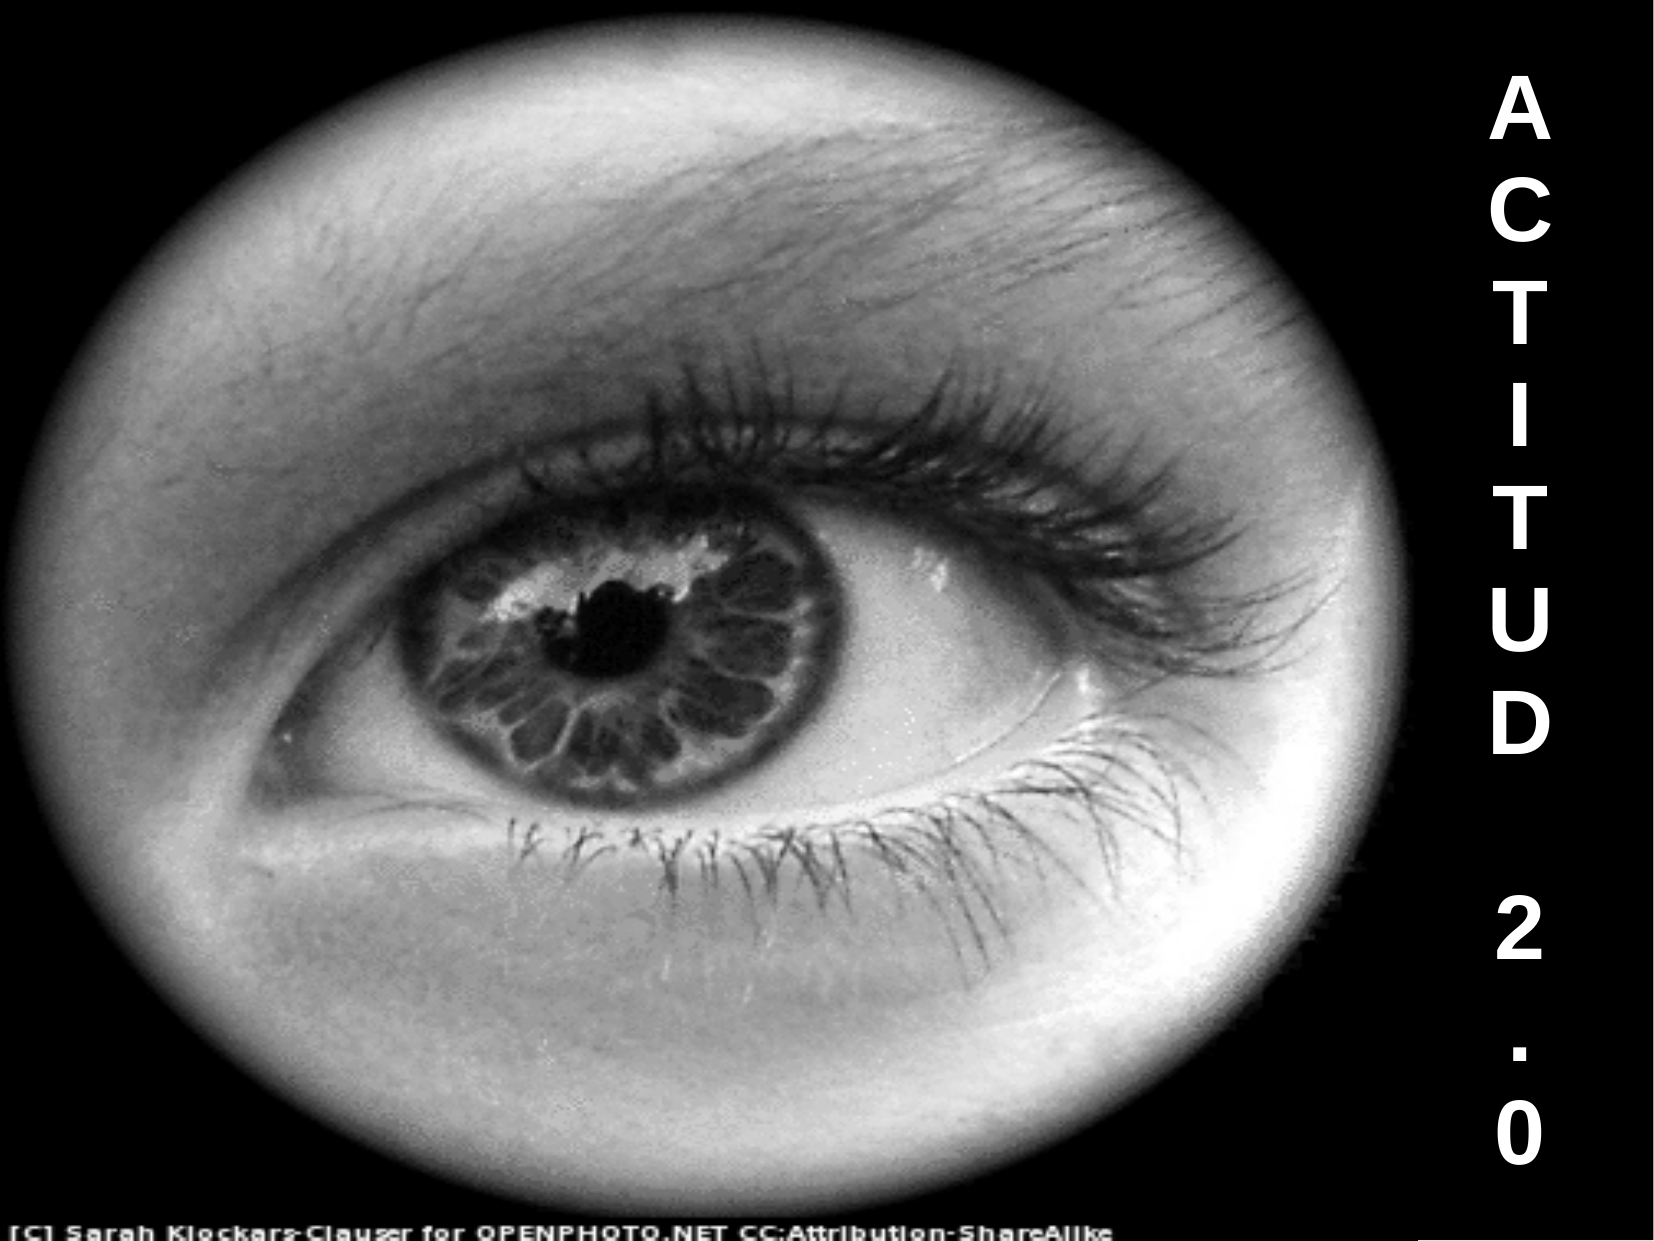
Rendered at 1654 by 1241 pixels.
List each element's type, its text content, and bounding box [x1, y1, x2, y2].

title A C T I T U D 2 . 0 [1418, 0, 1654, 1241]
picture [0, 0, 1418, 1241]
